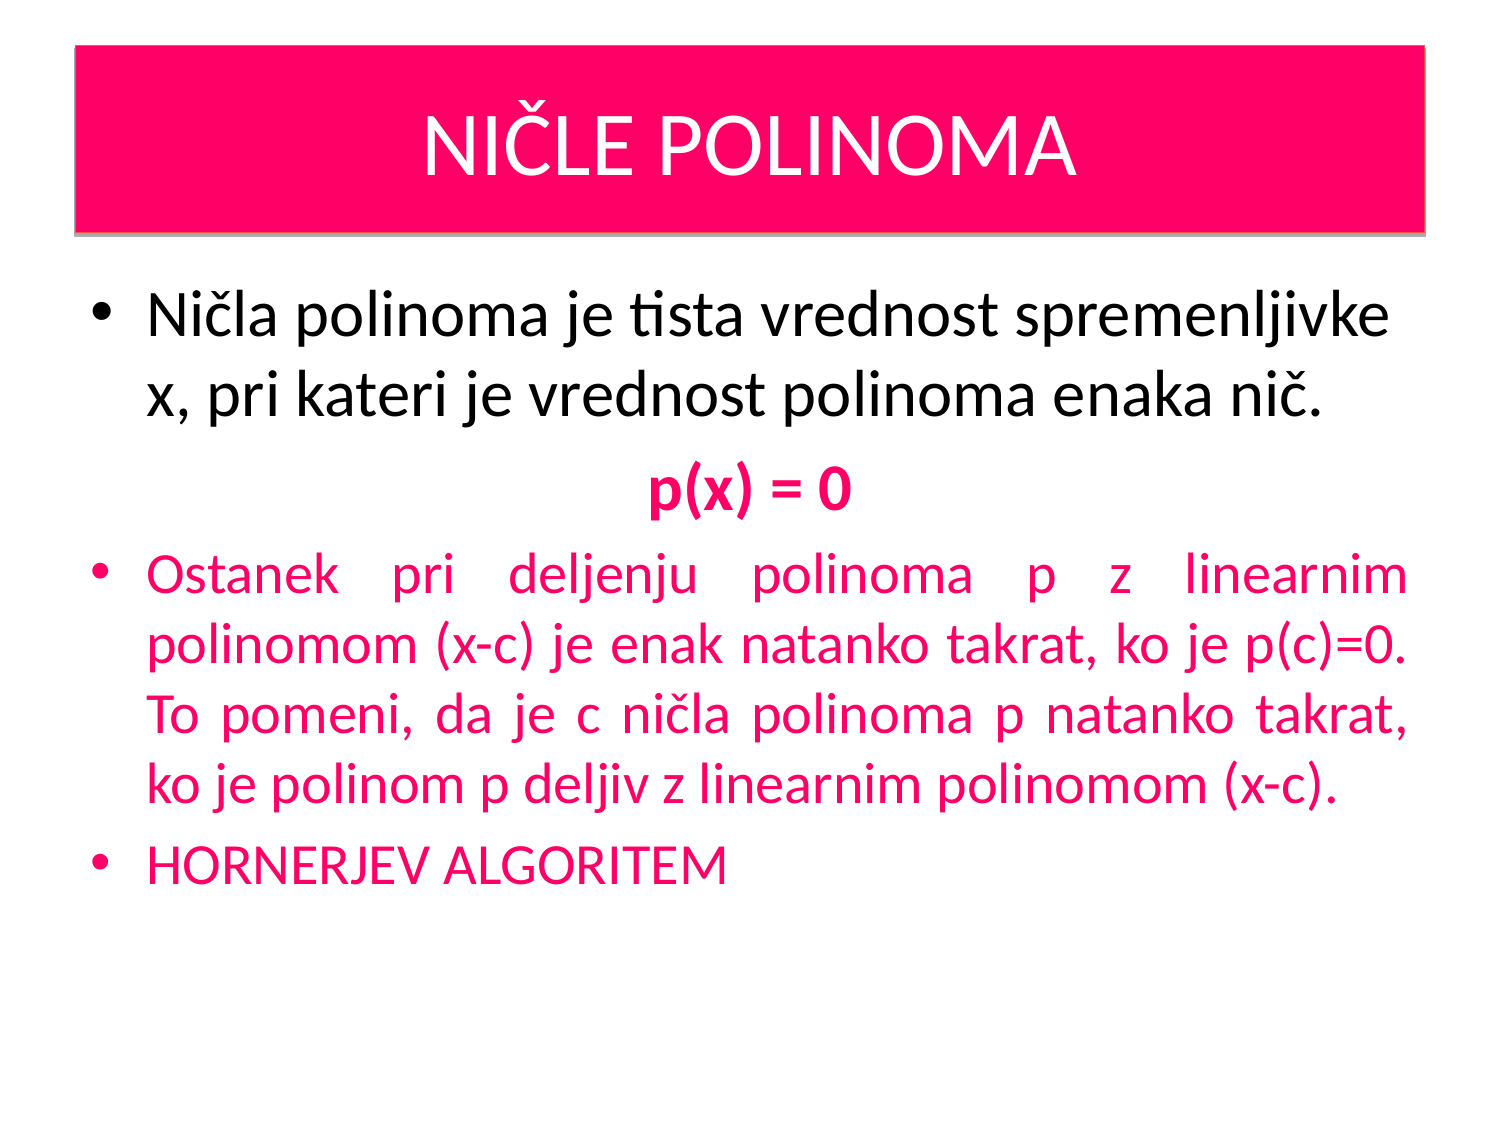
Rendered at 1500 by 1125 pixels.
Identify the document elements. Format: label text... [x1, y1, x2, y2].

title NIČLE POLINOMA [75, 45, 1425, 233]
list Ničla polinoma je tista vrednost spremenljivke x, pri kateri je vrednost polinoma enaka nič. p(x) = 0 Ostanek pri deljenju polinoma p z linearnim polinomom (x-c) je enak natanko takrat, ko je p(c)=0. To pomeni, da je c ničla polinoma p natanko takrat, ko je polinom p deljiv z linearnim polinomom (x-c). HORNERJEV ALGORITEM [75, 262, 1425, 1005]
